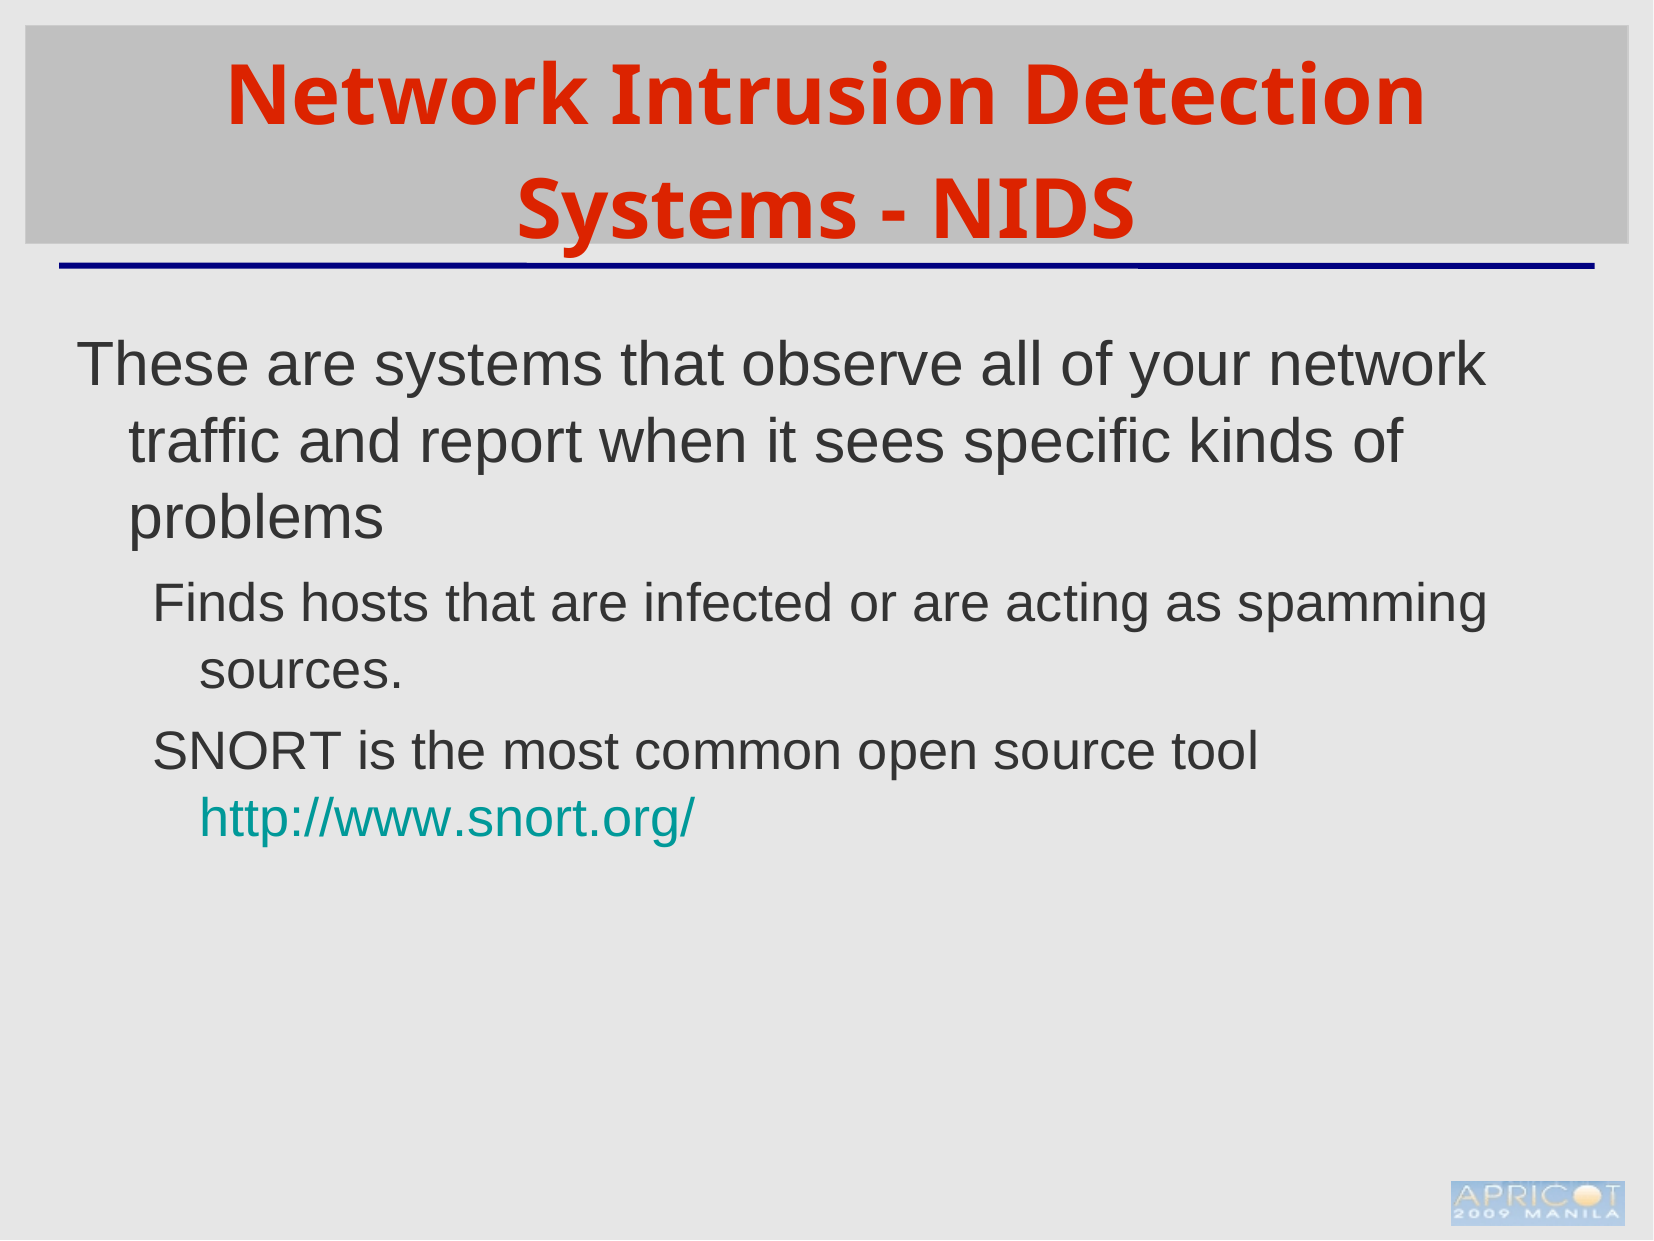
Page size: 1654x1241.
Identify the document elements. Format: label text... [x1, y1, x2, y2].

list These are systems that observe all of your network traffic and report when it sees specific kinds of problems Finds hosts that are infected or are acting as spamming sources. SNORT is the most common open source tool http://www.snort.org/ [59, 322, 1593, 1116]
picture [1451, 1181, 1625, 1226]
title Network Intrusion Detection Systems - NIDS [121, 52, 1532, 247]
